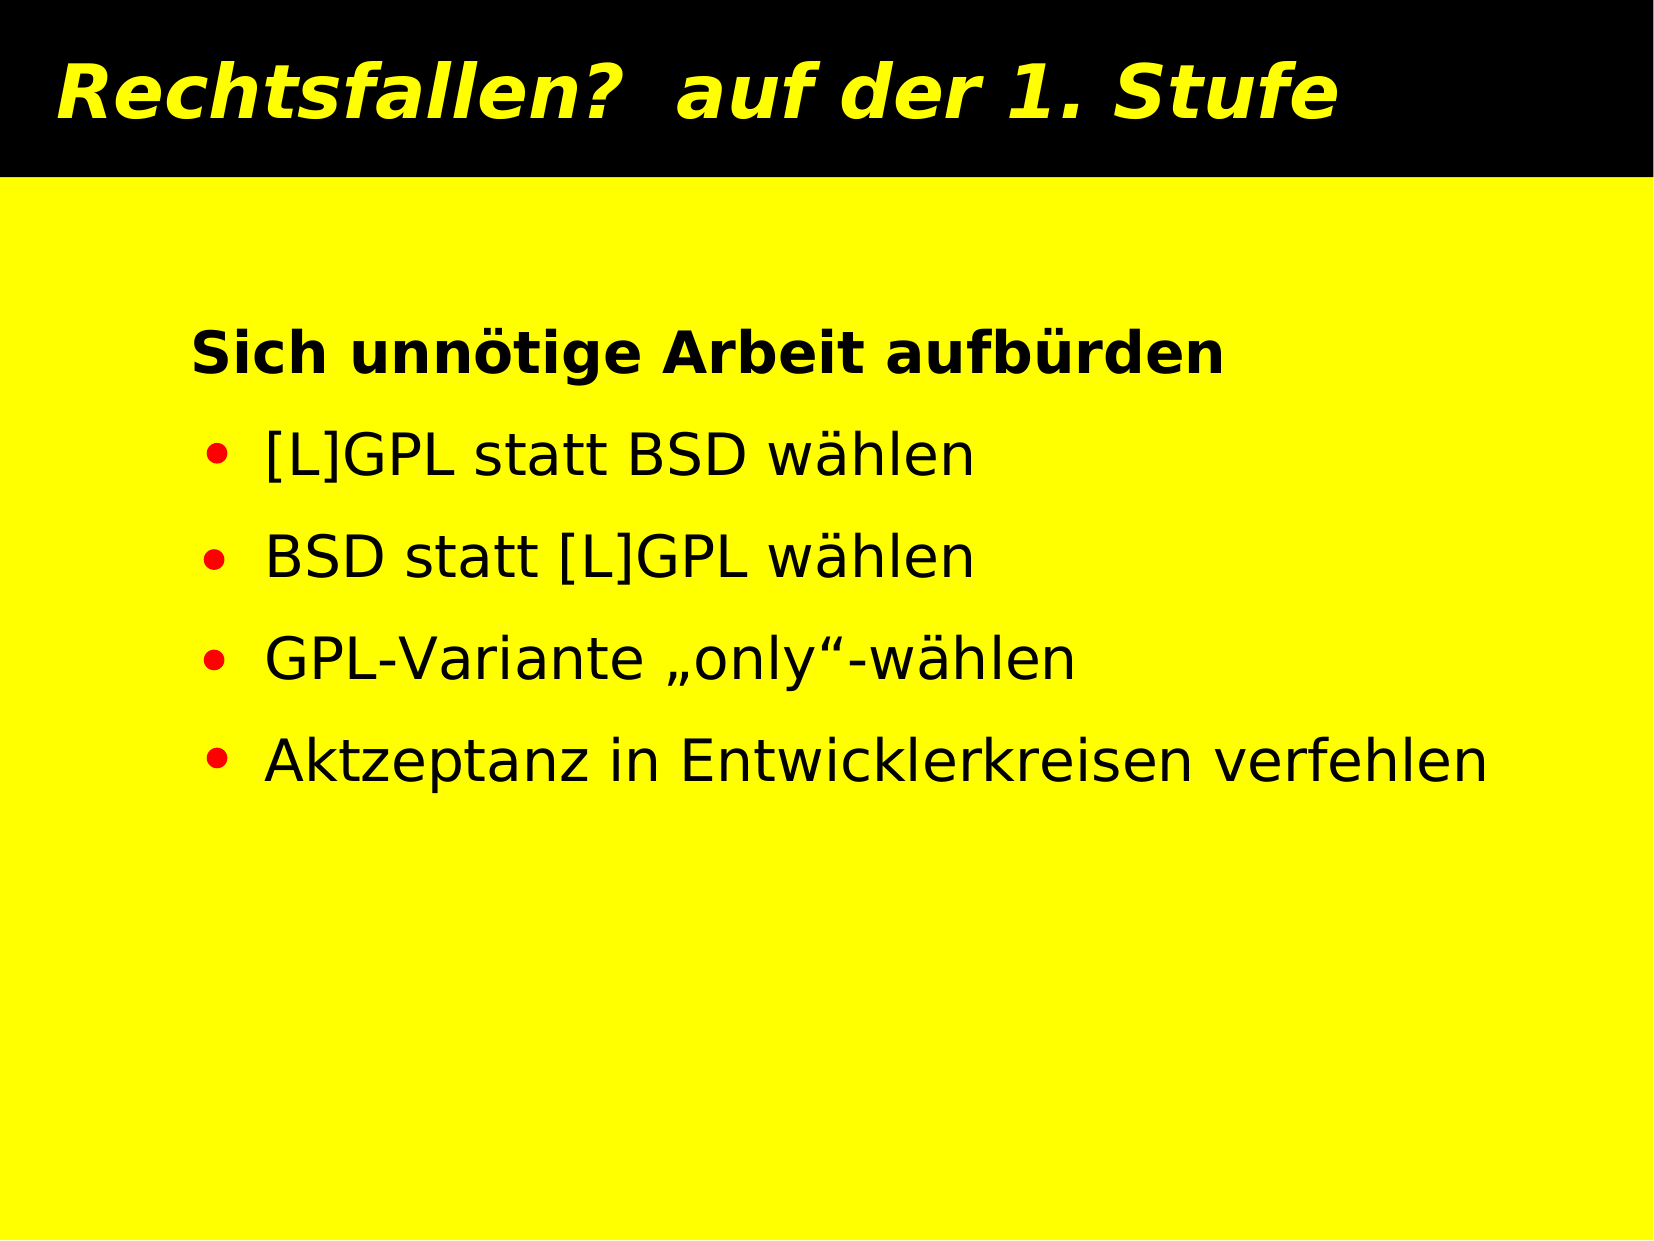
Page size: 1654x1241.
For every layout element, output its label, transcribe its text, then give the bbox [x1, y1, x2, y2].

text_box Sich unnötige Arbeit aufbürden [L]GPL statt BSD wählen BSD statt [L]GPL wählen GPL-Variante „only“-wählen Aktzeptanz in Entwicklerkreisen verfehlen [175, 311, 1506, 803]
text_box Rechtsfallen? auf der 1. Stufe [41, 41, 1333, 144]
text_box [0, 0, 1654, 1241]
